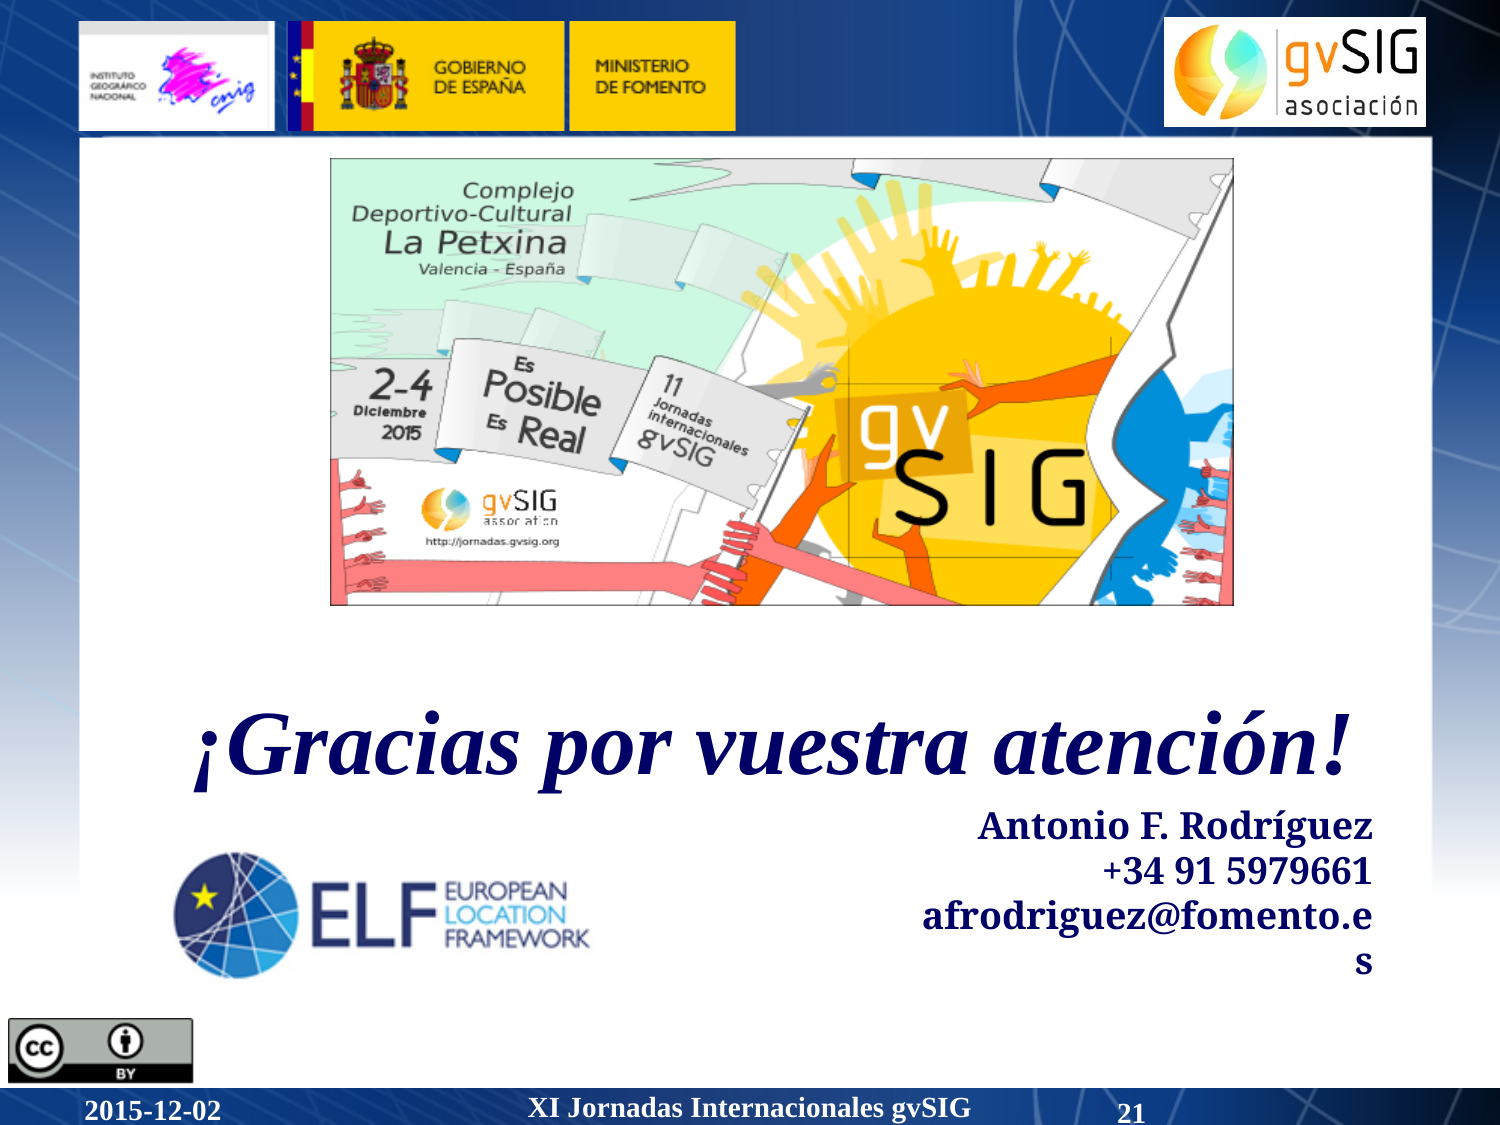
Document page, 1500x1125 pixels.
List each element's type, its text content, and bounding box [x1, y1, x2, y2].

text_box Antonio F. Rodríguez +34 91 5979661 afrodriguez@fomento.es [907, 778, 1395, 1007]
